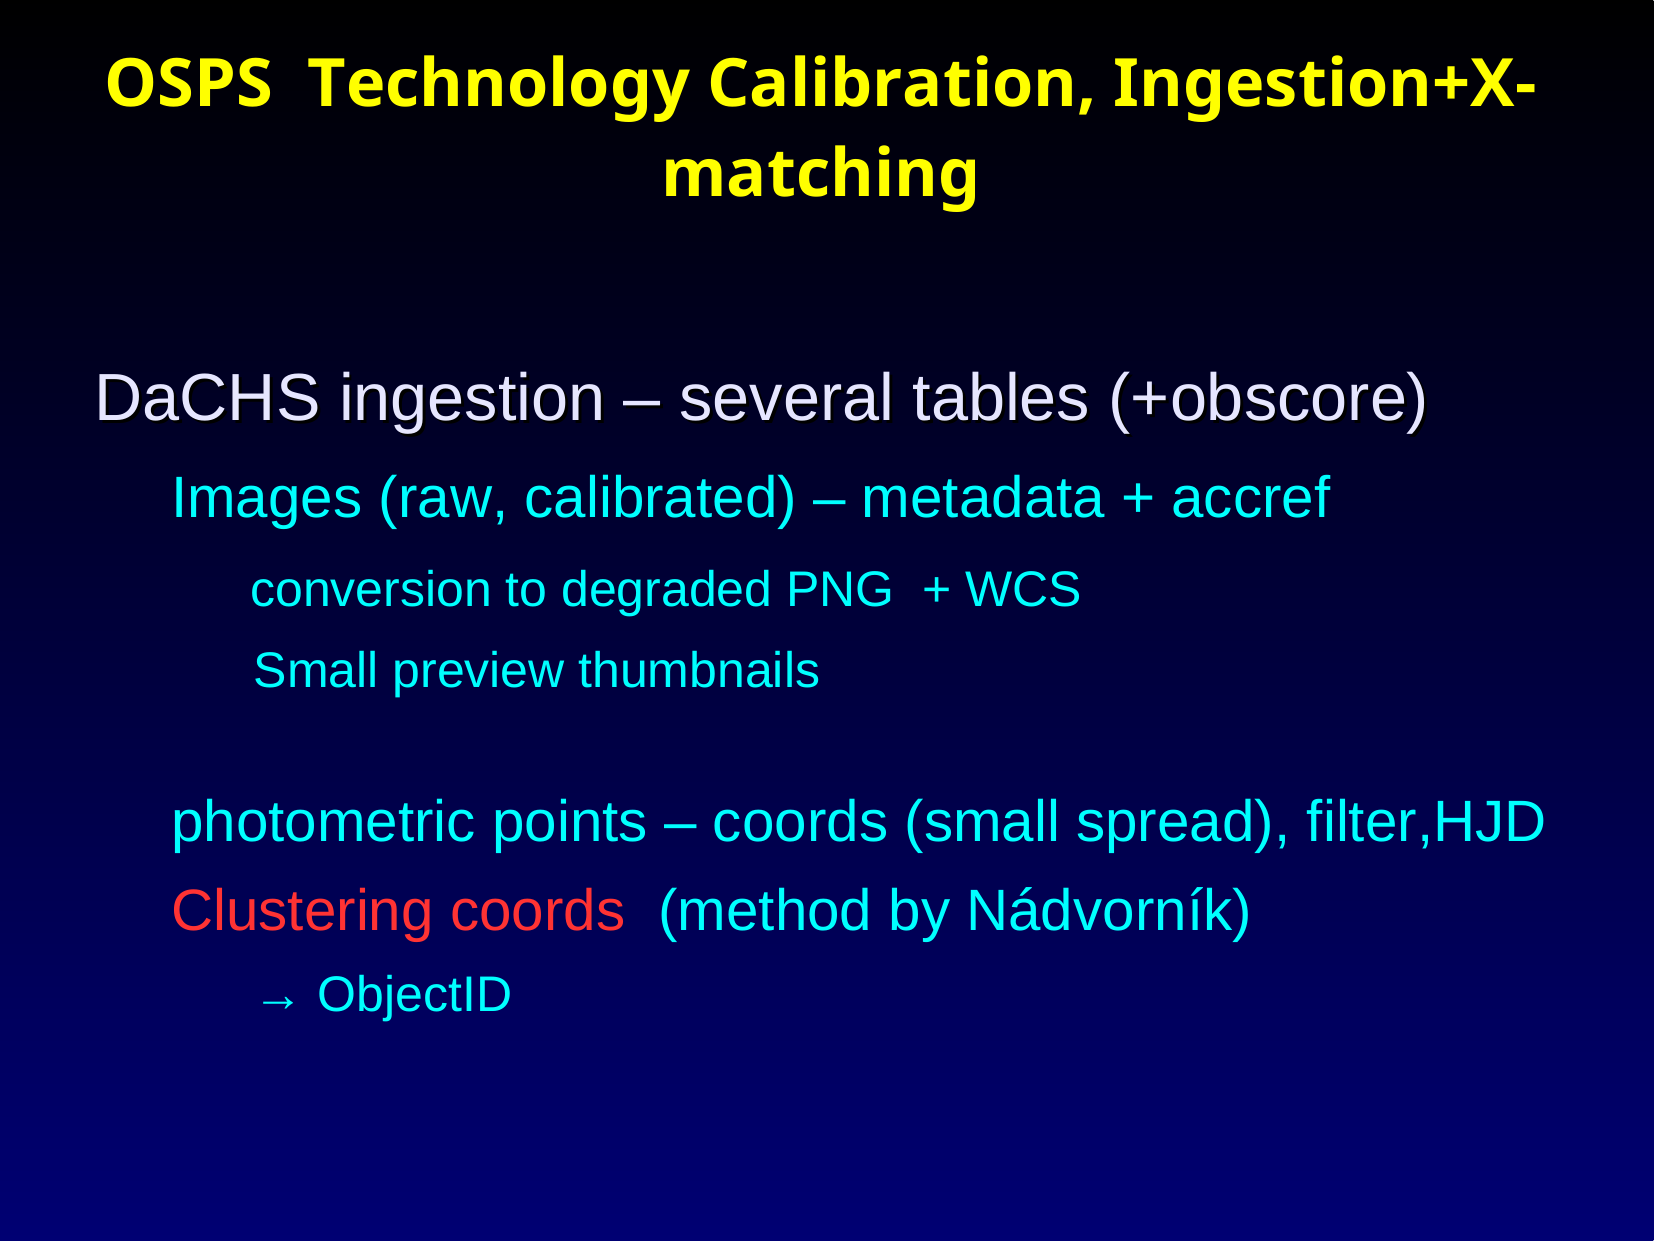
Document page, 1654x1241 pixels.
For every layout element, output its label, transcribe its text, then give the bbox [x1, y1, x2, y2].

title OSPS Technology Calibration, Ingestion+X-matching [76, 44, 1565, 207]
list DaCHS ingestion – several tables (+obscore) Images (raw, calibrated) – metadata + accref conversion to degraded PNG + WCS Small preview thumbnails photometric points – coords (small spread), filter,HJD Clustering coords (method by Nádvorník) → ObjectID [76, 265, 1565, 1211]
